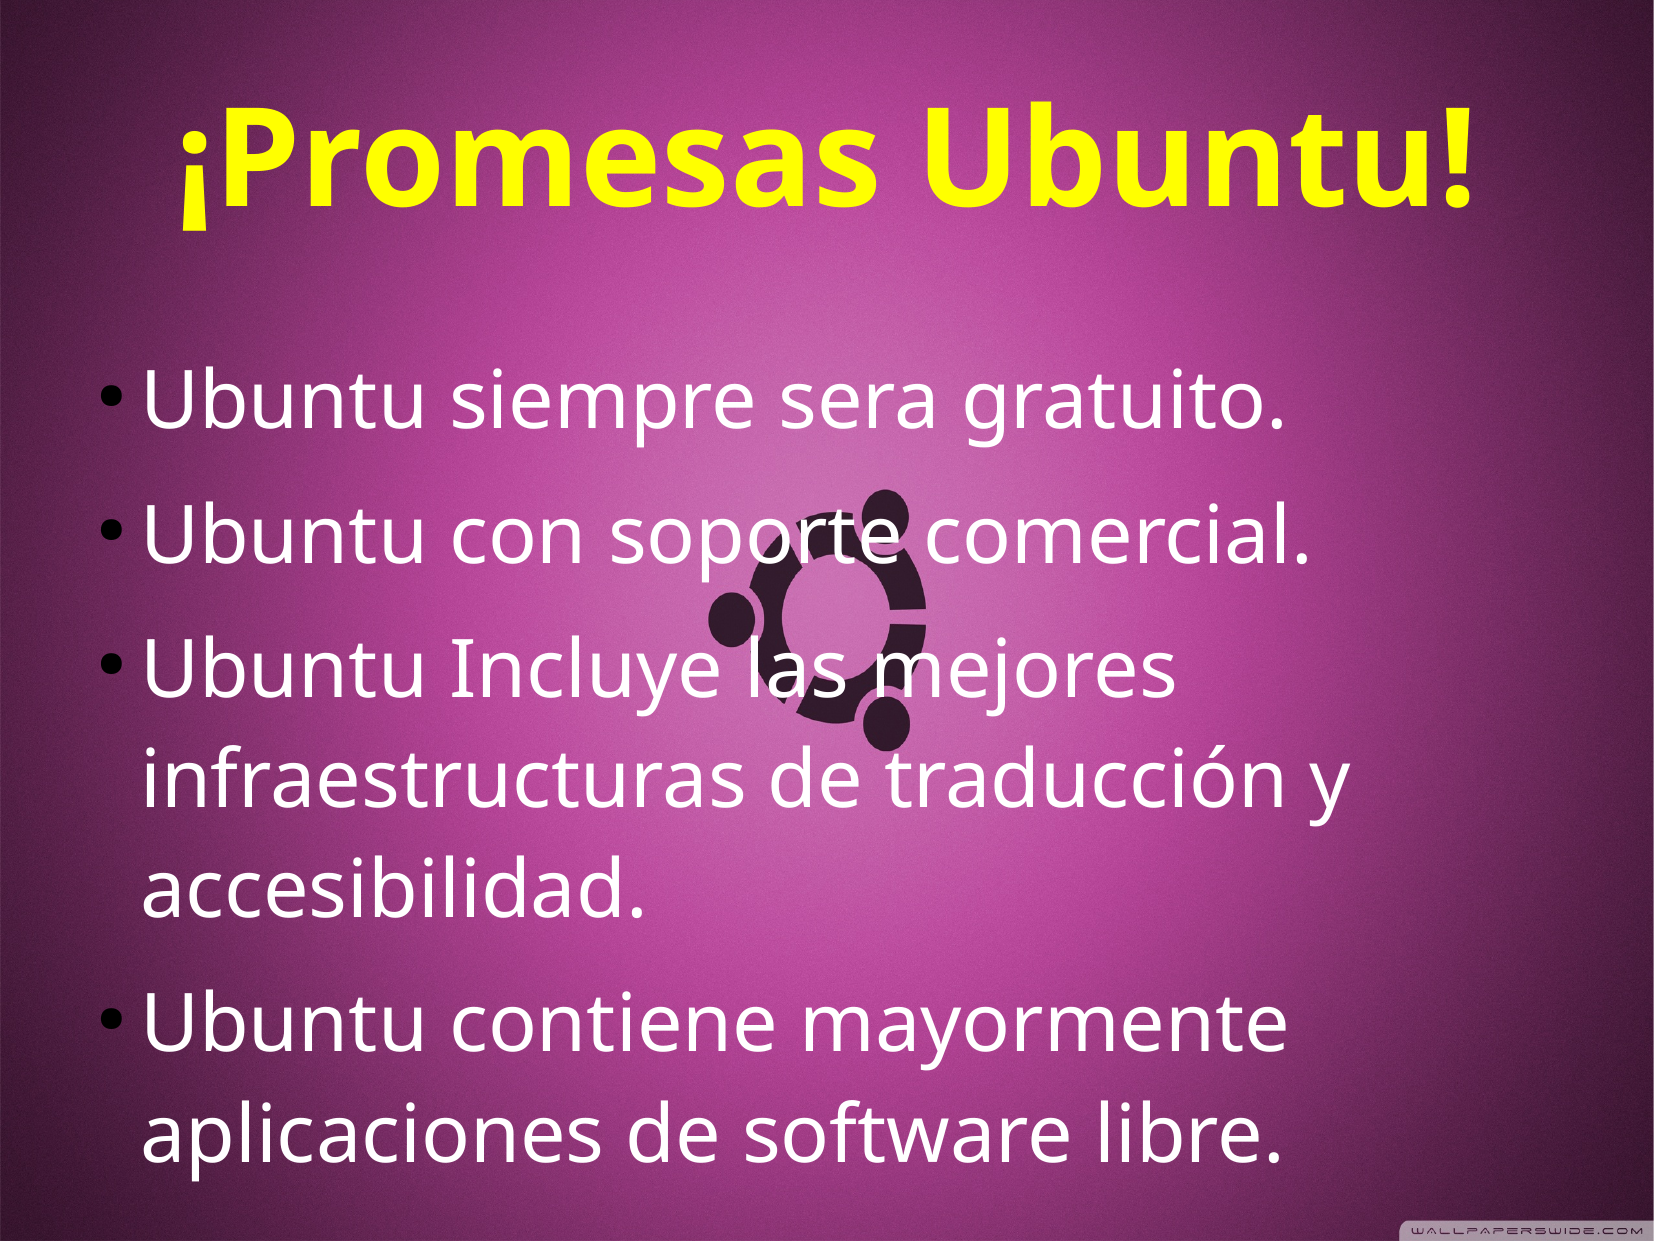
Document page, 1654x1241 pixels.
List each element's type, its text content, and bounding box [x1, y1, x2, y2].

list Ubuntu siempre sera gratuito. Ubuntu con soporte comercial. Ubuntu Incluye las mejores infraestructuras de traducción y accesibilidad. Ubuntu contiene mayormente aplicaciones de software libre. [82, 342, 1630, 1193]
picture [0, 0, 1654, 1241]
title ¡Promesas Ubuntu! [82, 49, 1571, 257]
